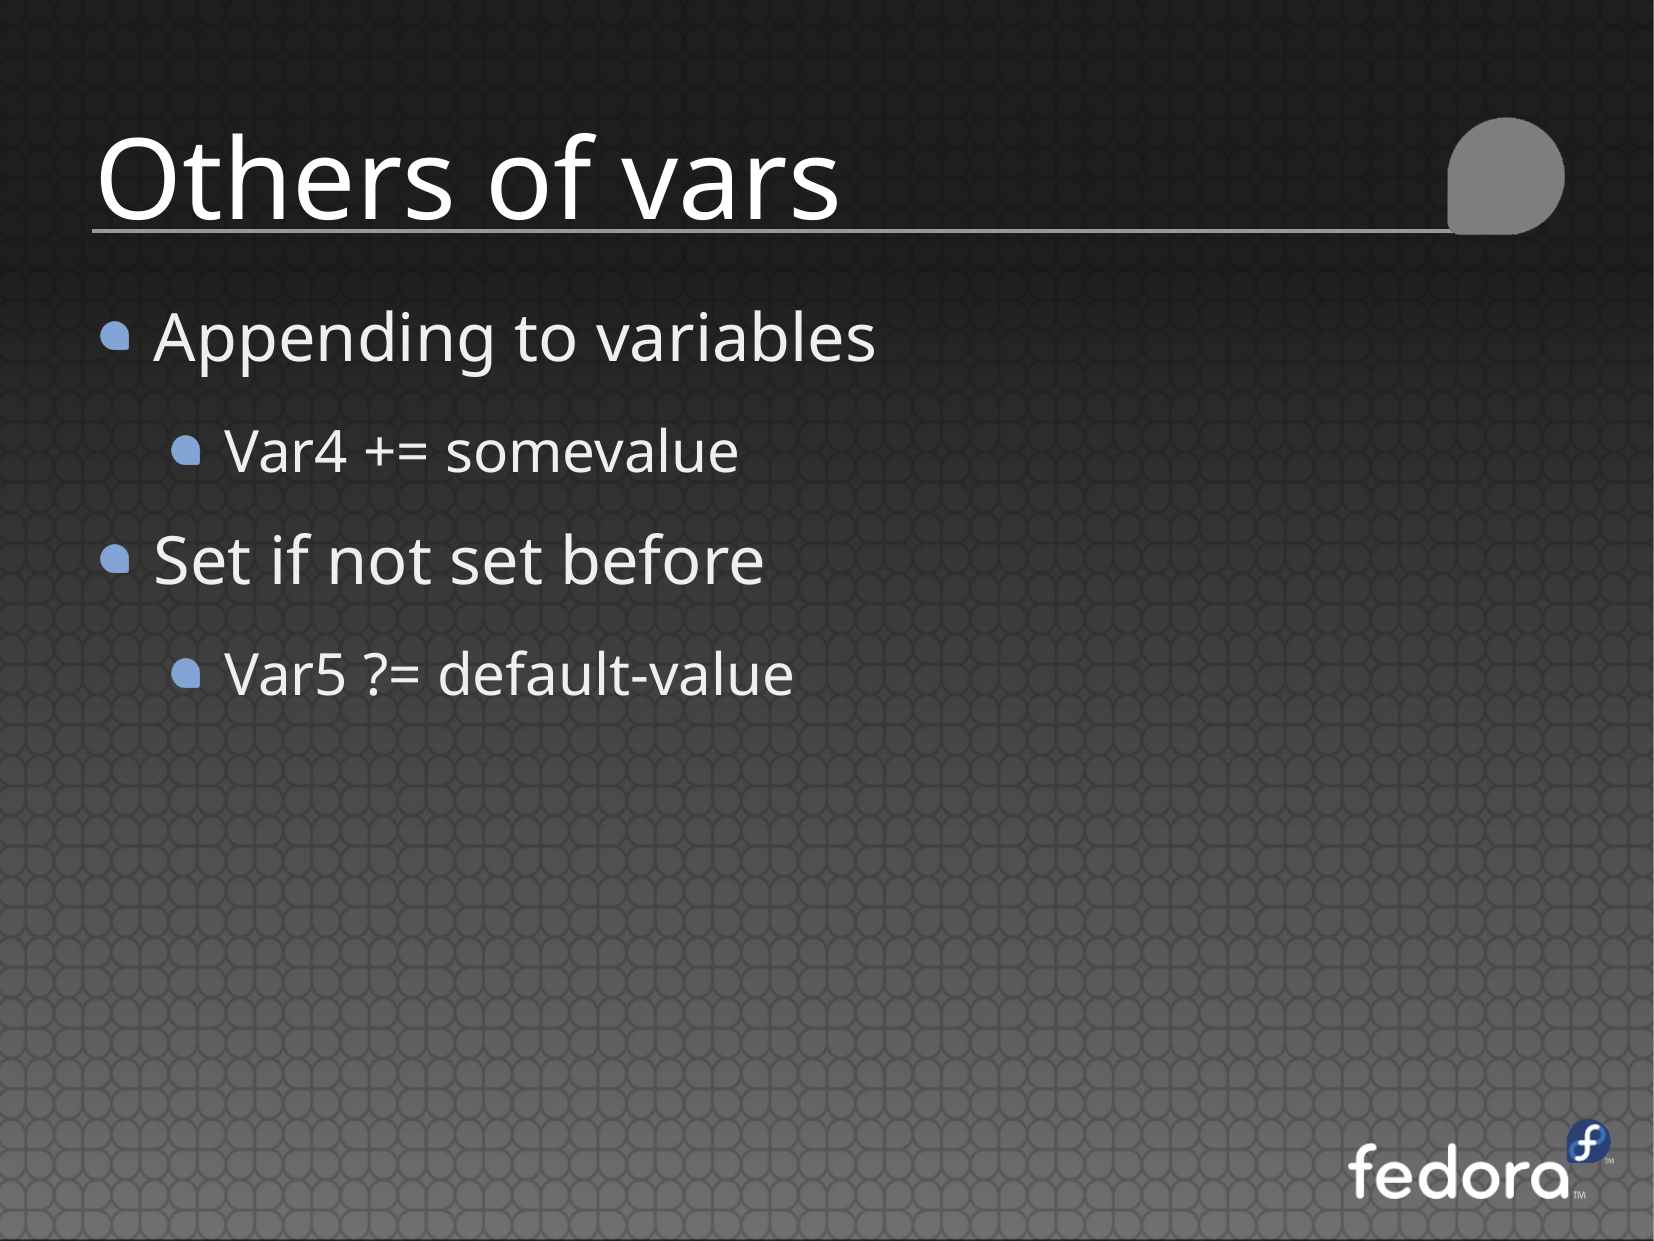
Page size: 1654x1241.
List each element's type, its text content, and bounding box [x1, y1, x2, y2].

title Others of vars [94, 100, 1426, 251]
list Appending to variables Var4 += somevalue Set if not set before Var5 ?= default-value [82, 290, 1571, 1094]
picture [0, 0, 1654, 1241]
